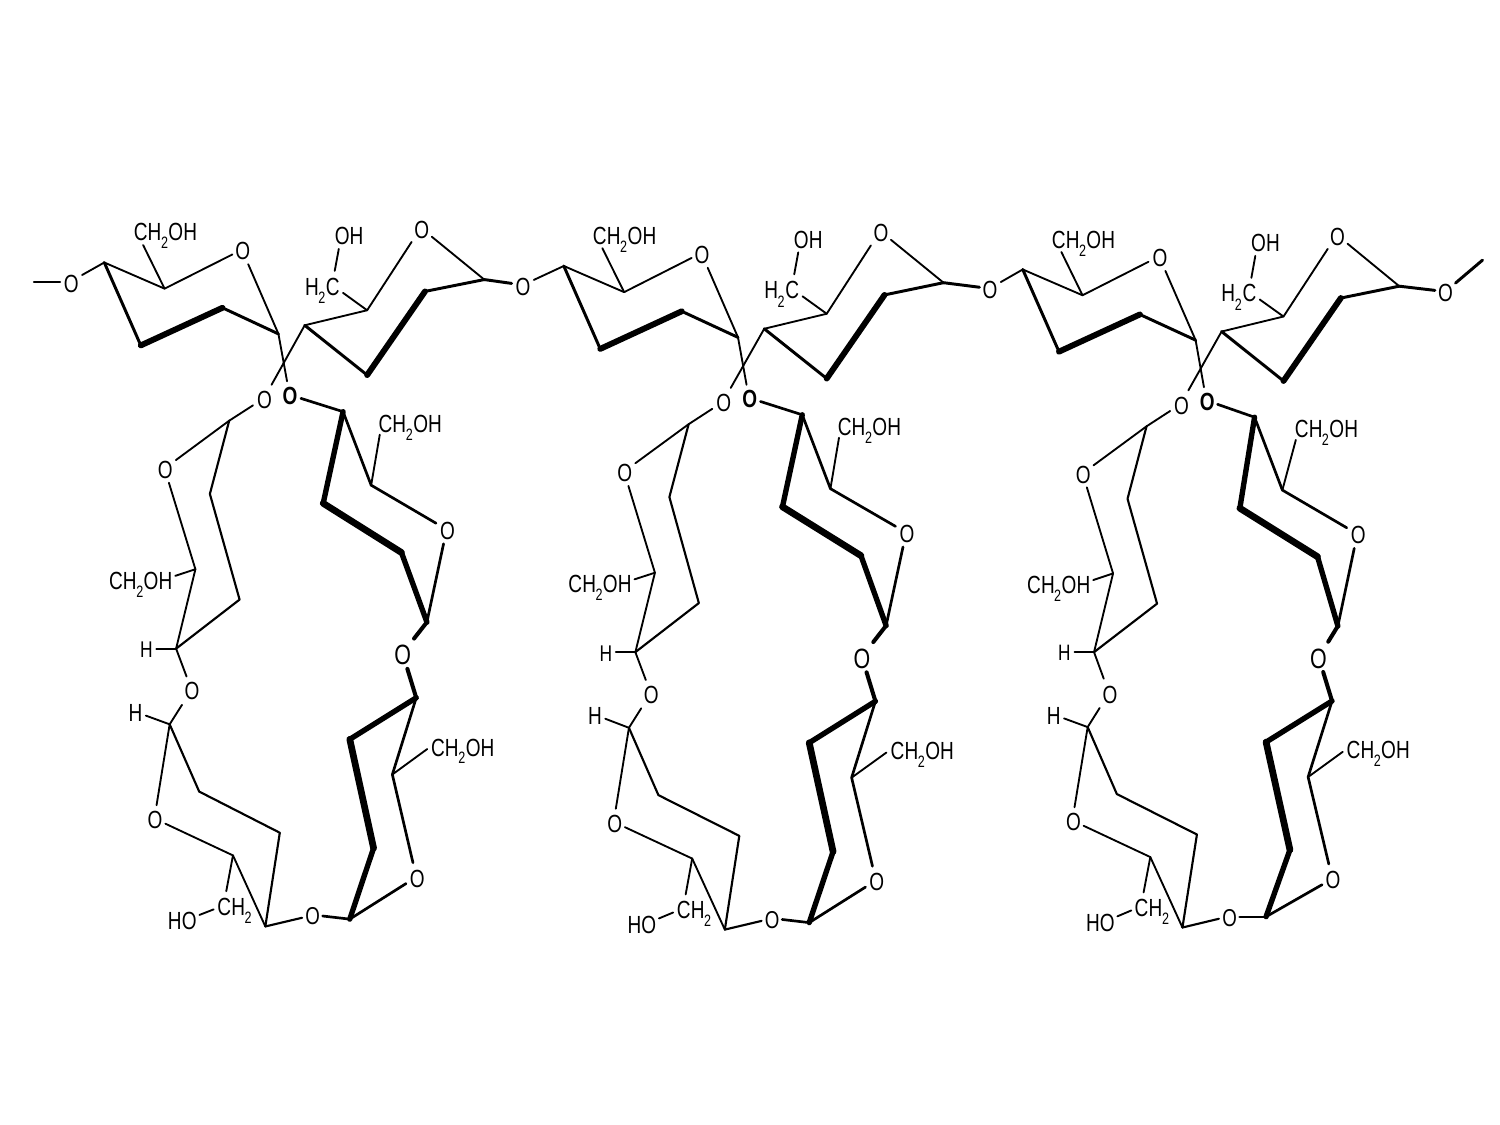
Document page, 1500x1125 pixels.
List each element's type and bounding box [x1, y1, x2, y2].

chart [18, 208, 1500, 953]
